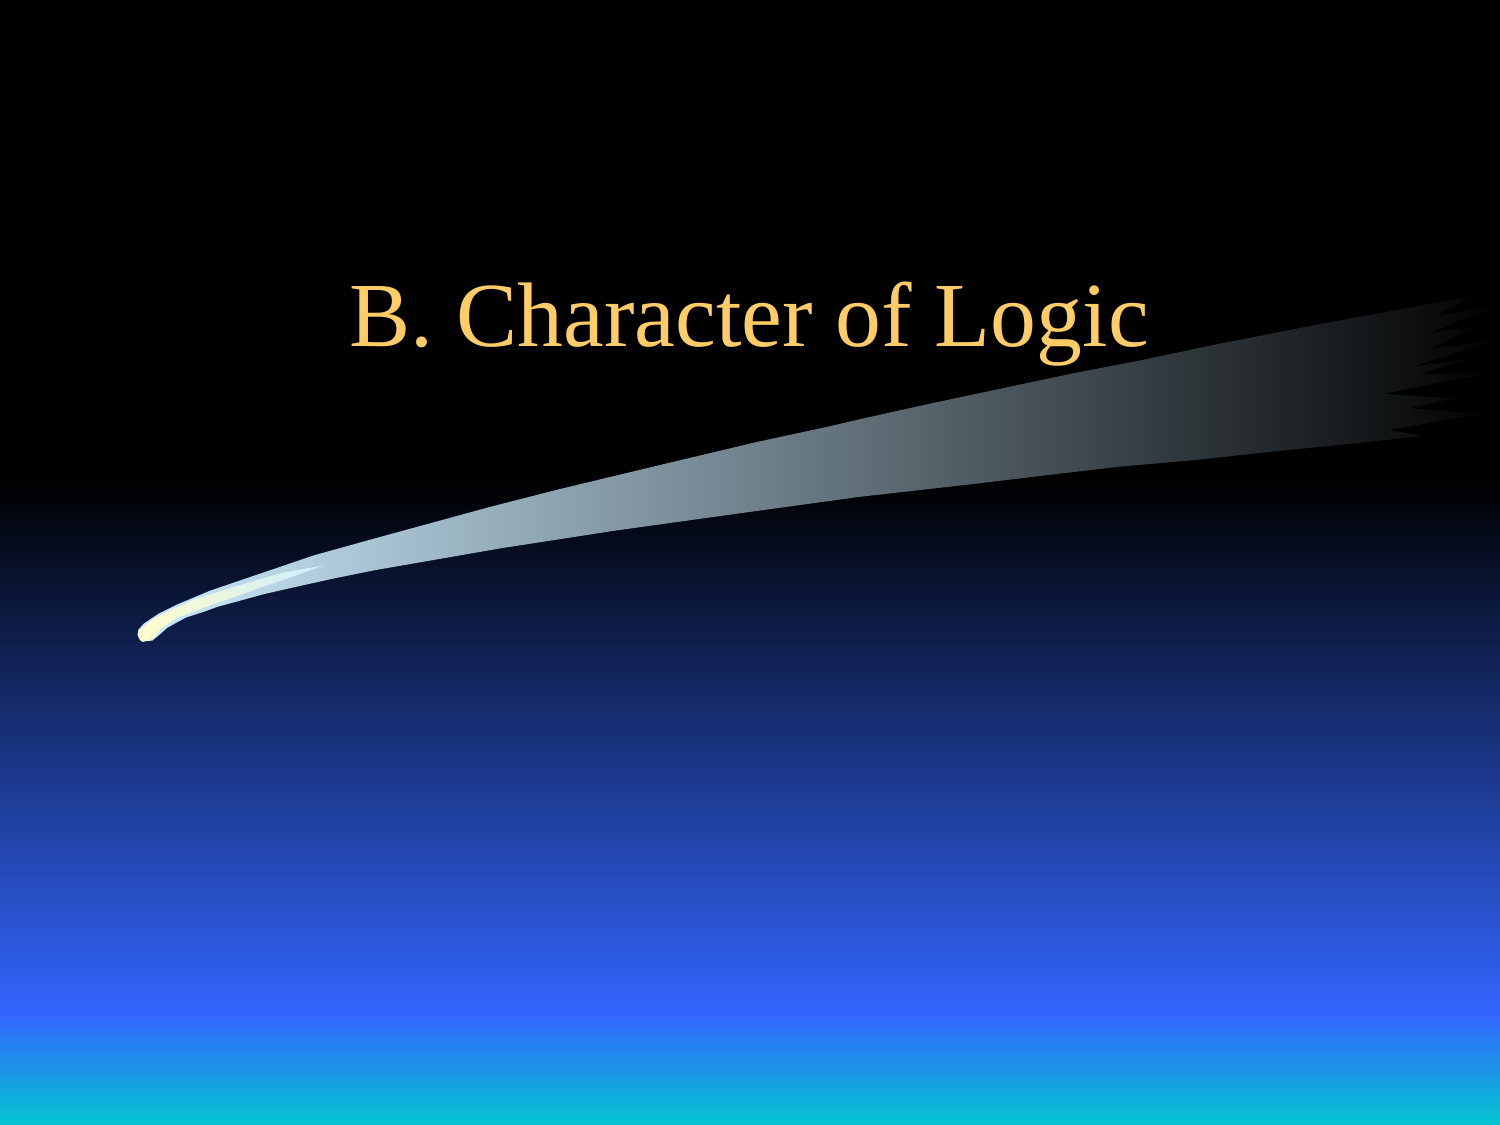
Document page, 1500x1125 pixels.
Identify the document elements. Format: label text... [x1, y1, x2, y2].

title B. Character of Logic [112, 185, 1388, 374]
